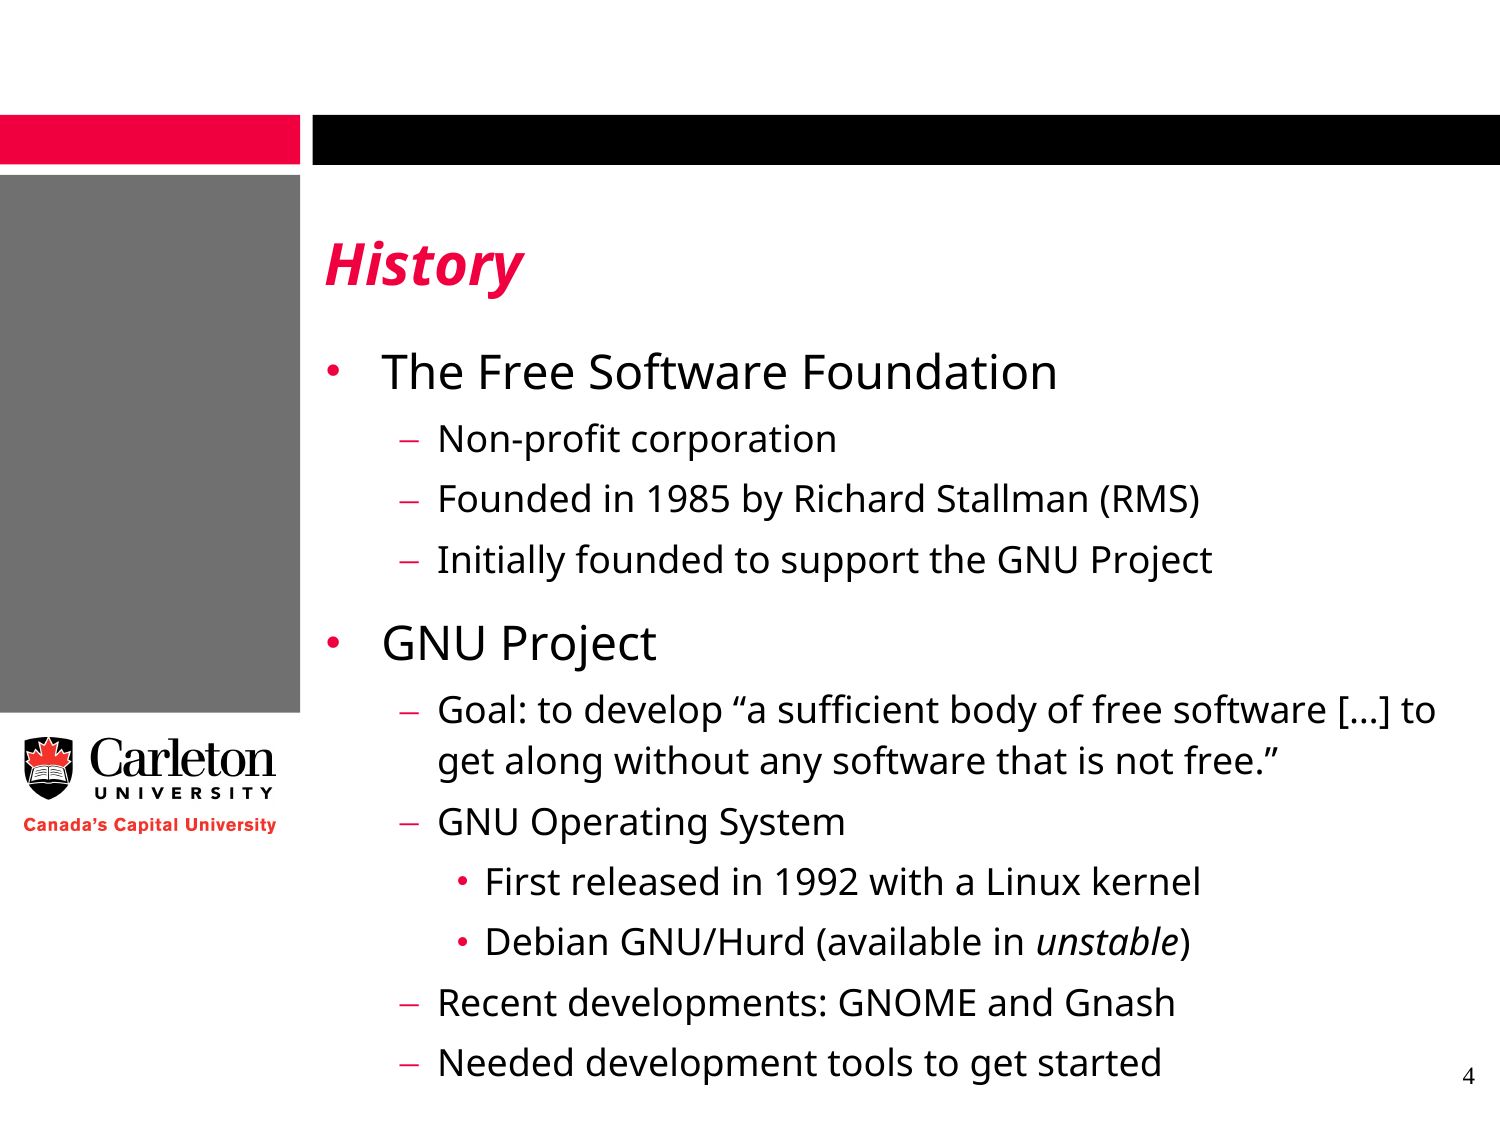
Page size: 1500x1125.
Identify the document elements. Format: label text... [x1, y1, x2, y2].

title History [324, 194, 1450, 324]
picture [24, 737, 276, 834]
list The Free Software Foundation Non-profit corporation Founded in 1985 by Richard Stallman (RMS) Initially founded to support the GNU Project GNU Project Goal: to develop “a sufficient body of free software […] to get along without any software that is not free.” GNU Operating System First released in 1992 with a Linux kernel Debian GNU/Hurd (available in unstable) Recent developments: GNOME and Gnash Needed development tools to get started [324, 324, 1450, 1053]
